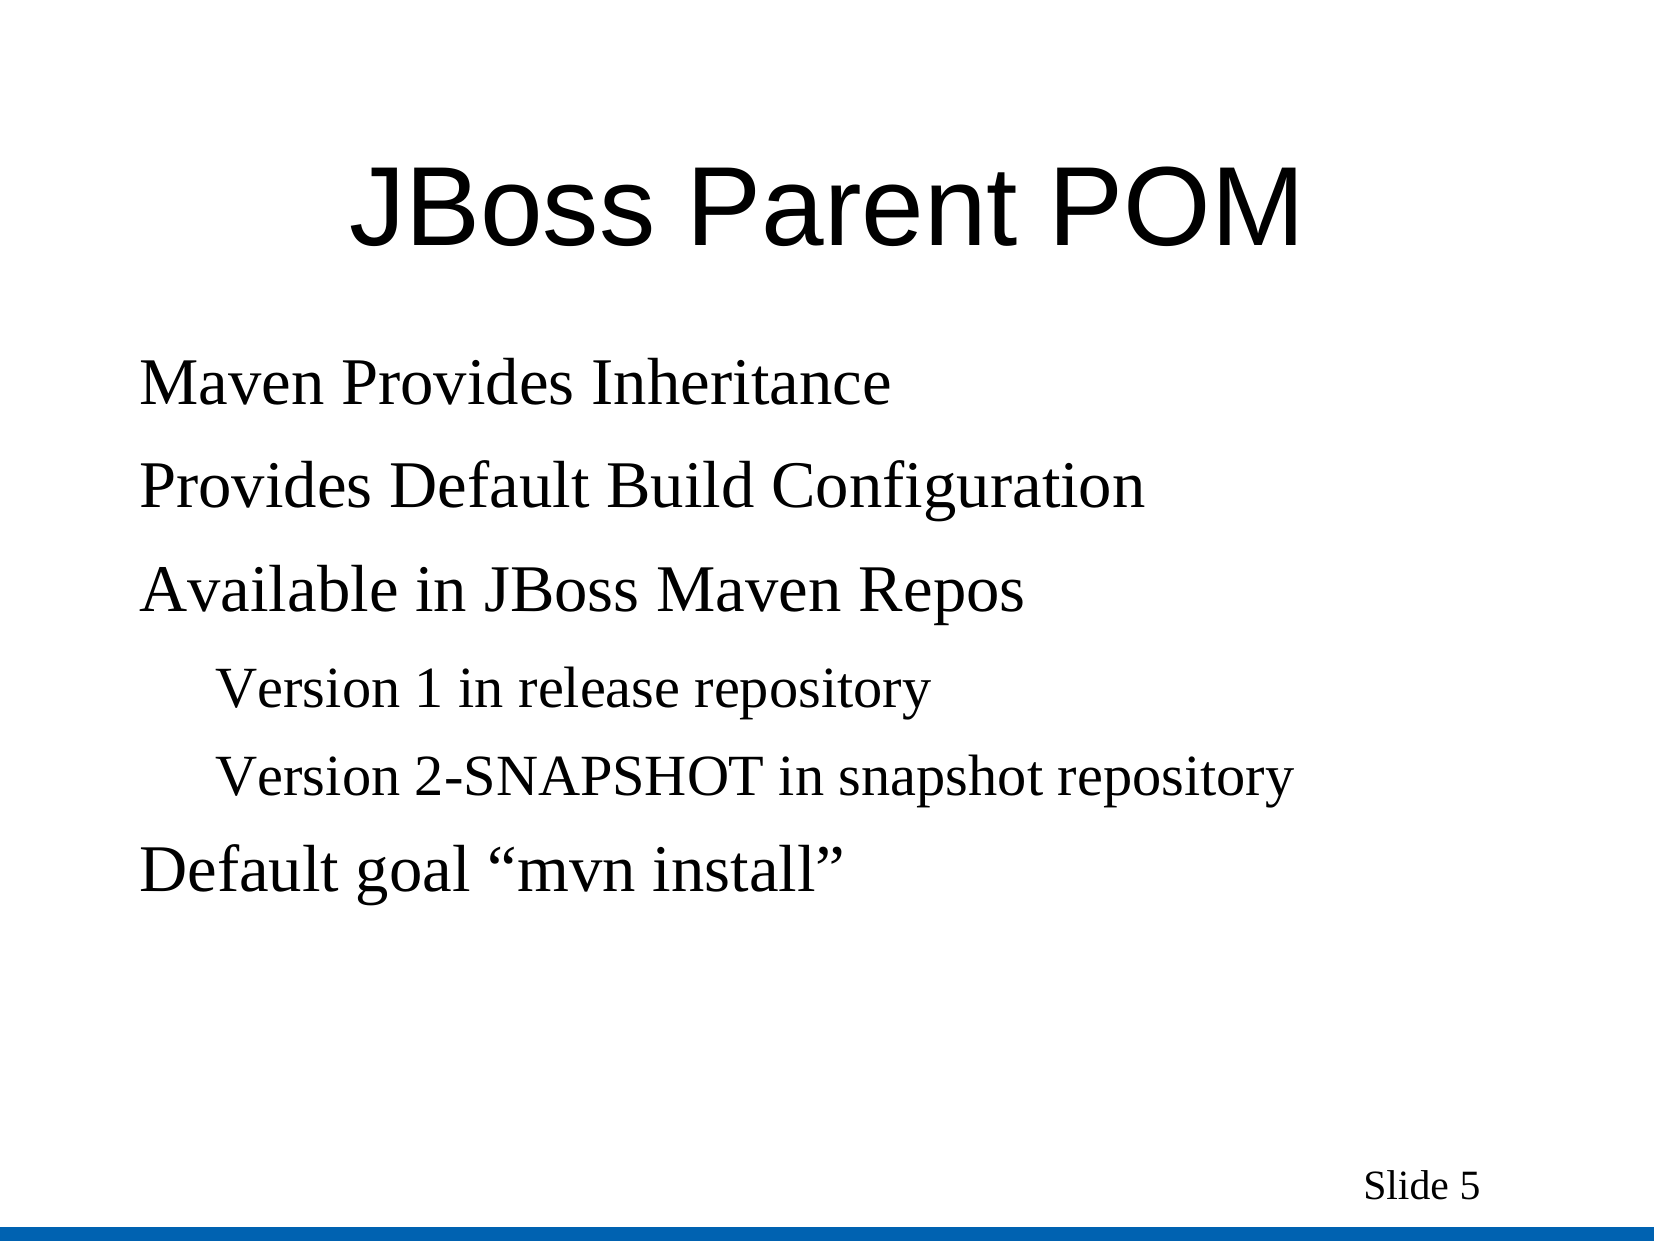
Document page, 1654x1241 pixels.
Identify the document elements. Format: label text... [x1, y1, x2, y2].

list Maven Provides Inheritance Provides Default Build Configuration Available in JBoss Maven Repos Version 1 in release repository Version 2-SNAPSHOT in snapshot repository Default goal “mvn install” [121, 344, 1533, 1127]
title JBoss Parent POM [121, 102, 1533, 311]
